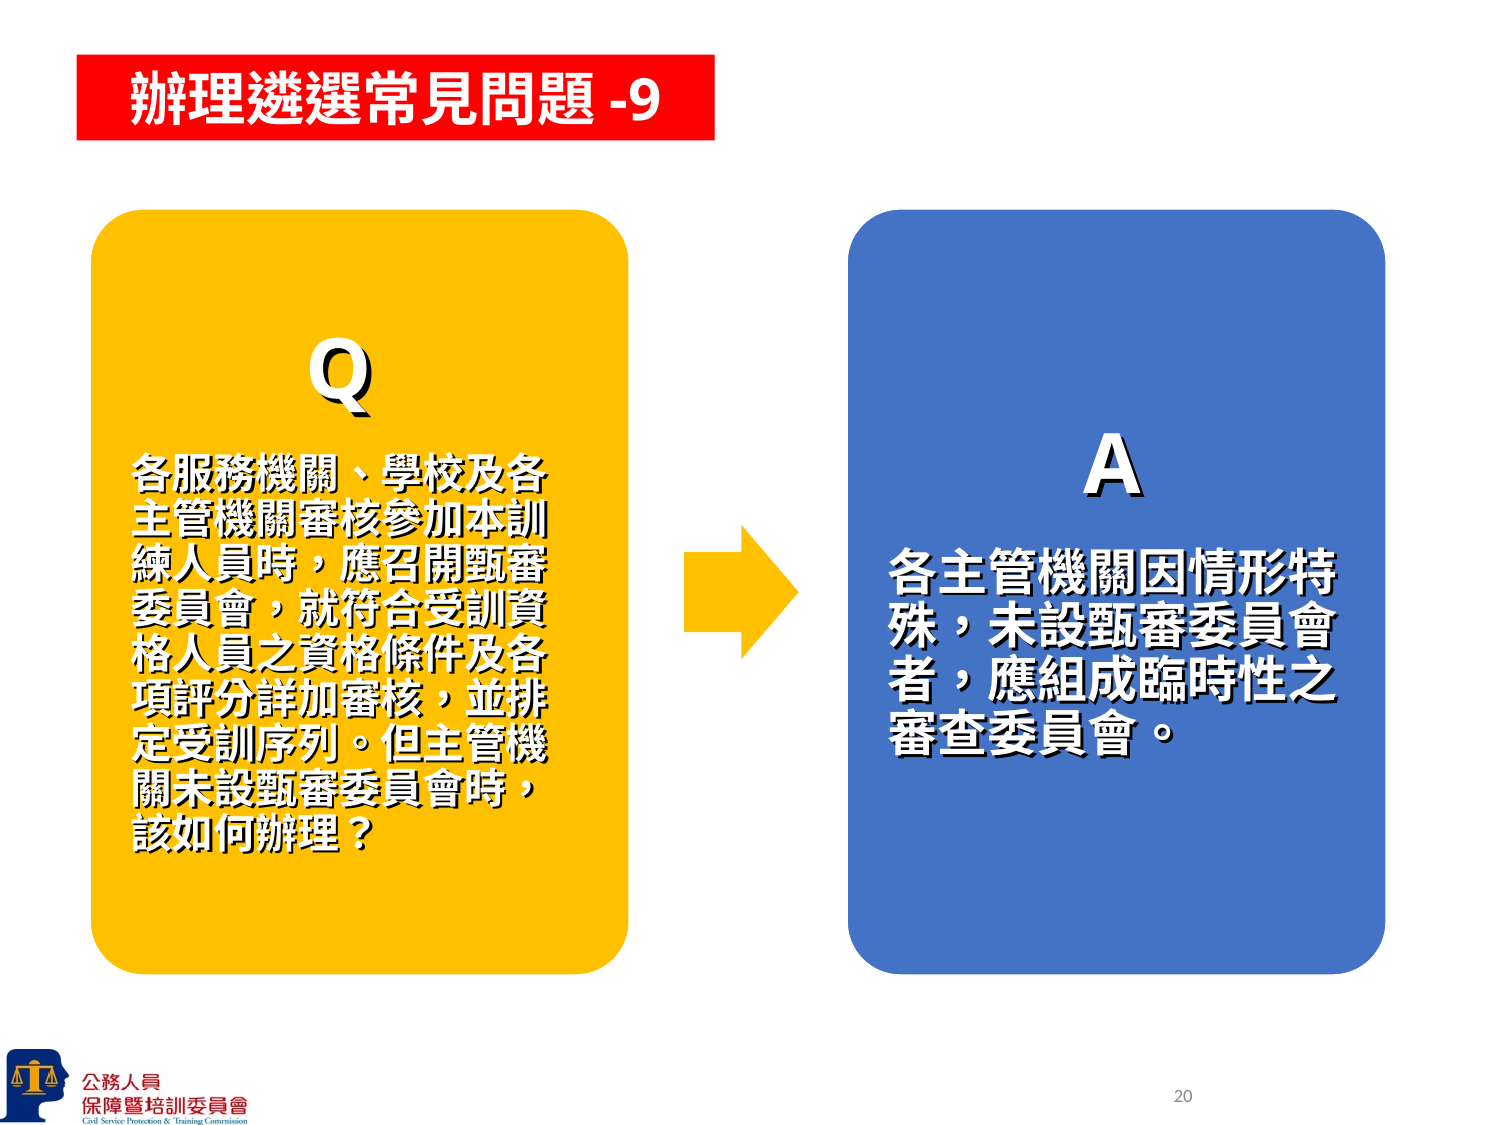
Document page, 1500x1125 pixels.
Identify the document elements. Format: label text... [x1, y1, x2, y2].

text_box 24 [1158, 1065, 1497, 1125]
text_box Q 各服務機關、學校及各主管機關審核參加本訓練人員時，應召開甄審委員會，就符合受訓資格人員之資格條件及各項評分詳加審核，並排定受訓序列。但主管機關未設甄審委員會時，該如何辦理？ [89, 208, 631, 976]
text_box [684, 525, 799, 660]
text_box 辦理遴選常見問題-9 [76, 54, 715, 141]
text_box A 各主管機關因情形特殊，未設甄審委員會者，應組成臨時性之審查委員會。 [846, 208, 1387, 976]
